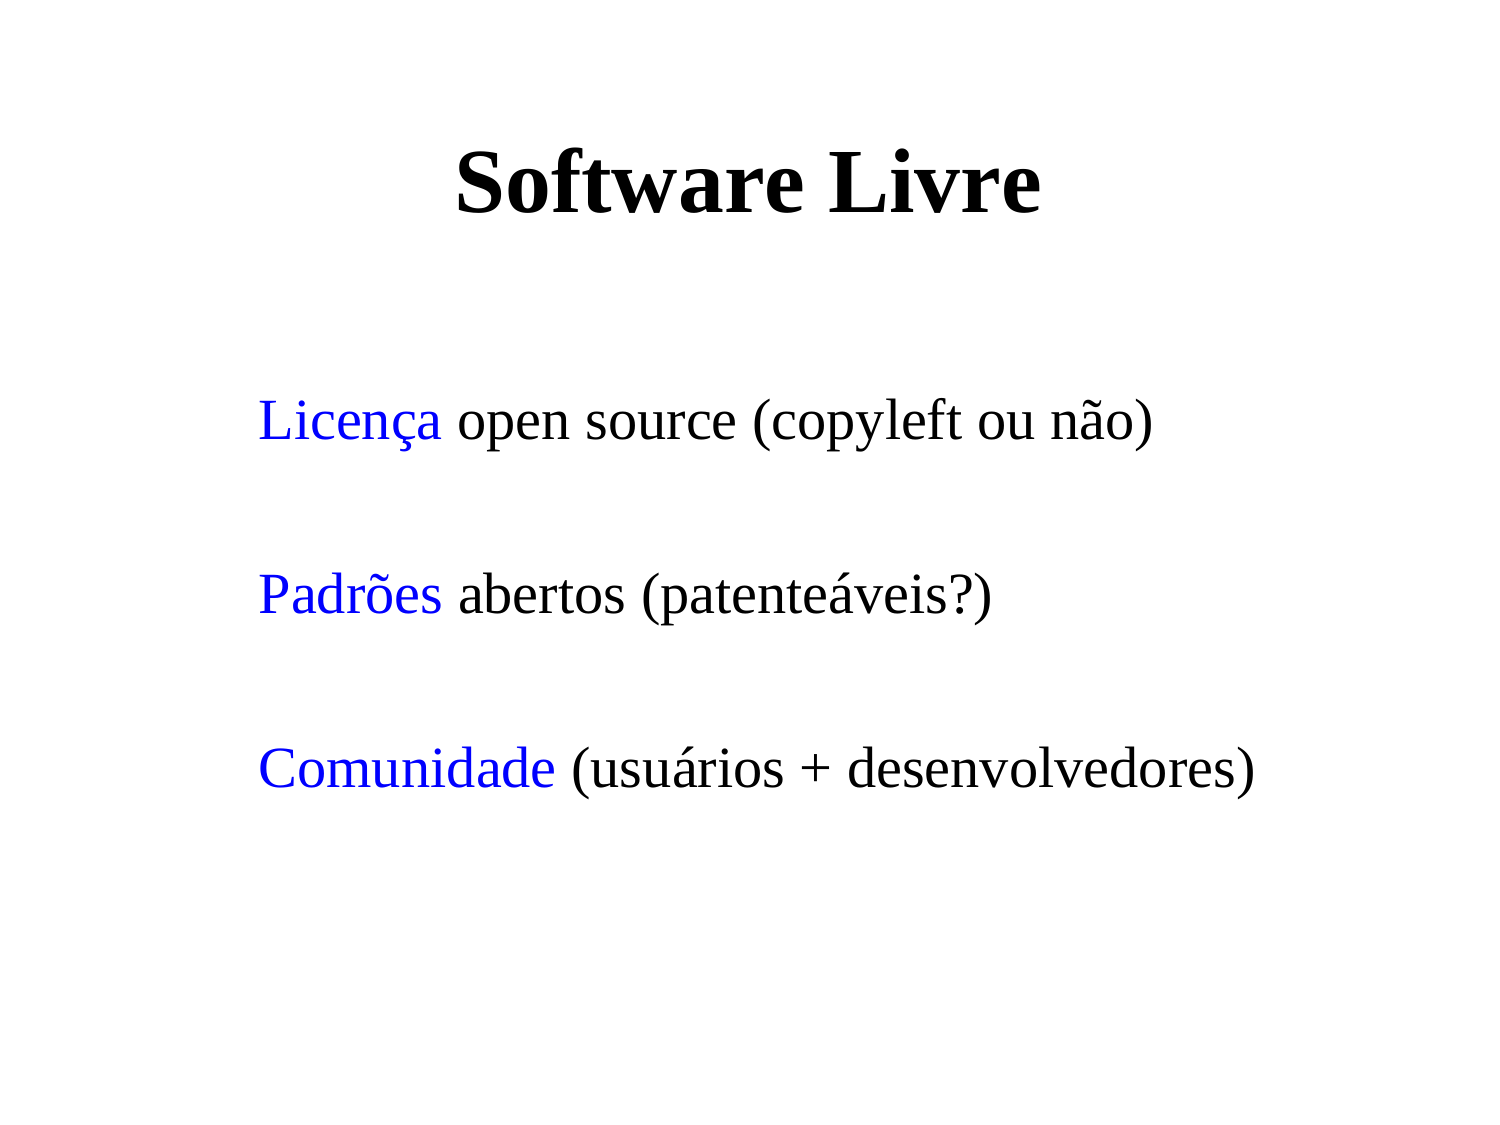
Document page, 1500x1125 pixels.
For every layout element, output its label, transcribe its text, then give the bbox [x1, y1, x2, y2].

title Software Livre [84, 52, 1413, 306]
text_box Licença open source (copyleft ou não) Padrões abertos (patenteáveis?) Comunidade (usuários + desenvolvedores) [243, 356, 1307, 810]
